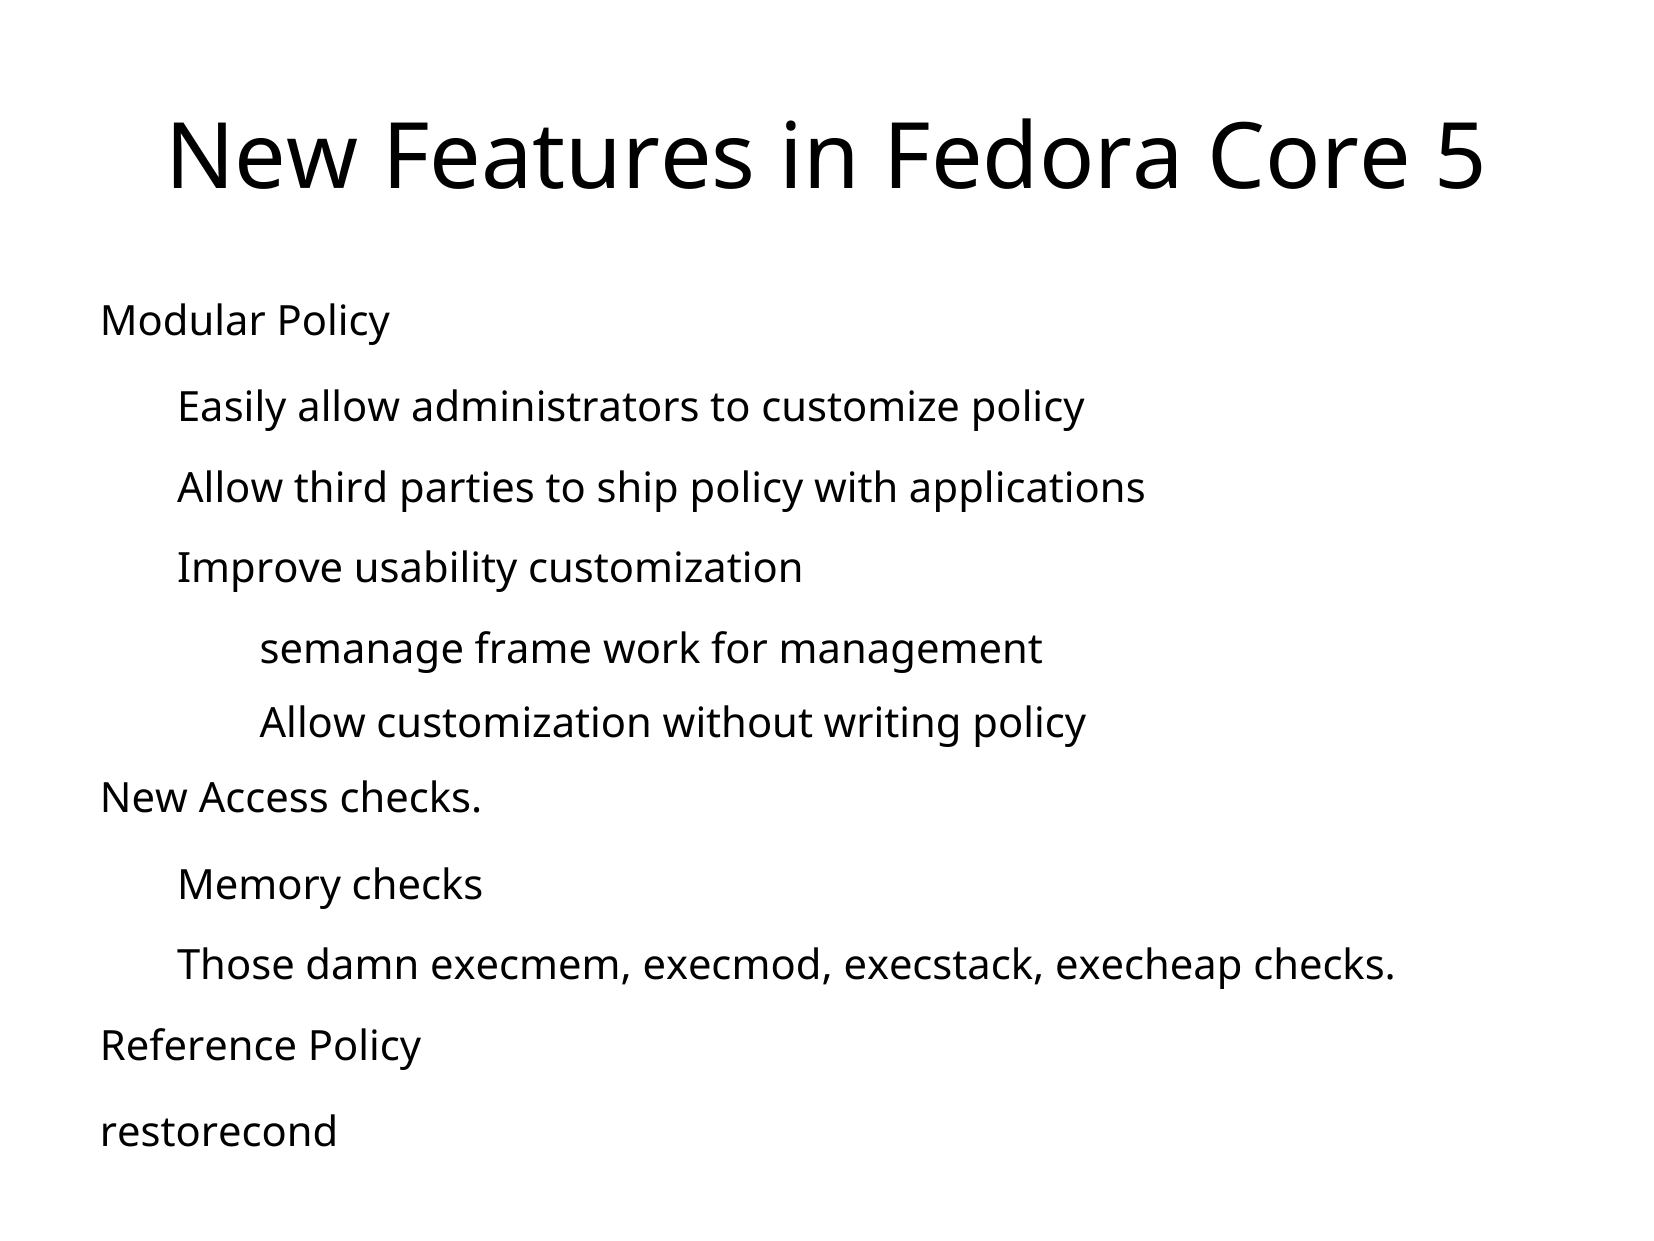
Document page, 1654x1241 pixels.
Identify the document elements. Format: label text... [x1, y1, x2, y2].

list Modular Policy Easily allow administrators to customize policy Allow third parties to ship policy with applications Improve usability customization semanage frame work for management Allow customization without writing policy New Access checks. Memory checks Those damn execmem, execmod, execstack, execheap checks. Reference Policy restorecond [82, 290, 1571, 1094]
title New Features in Fedora Core 5 [82, 49, 1571, 257]
